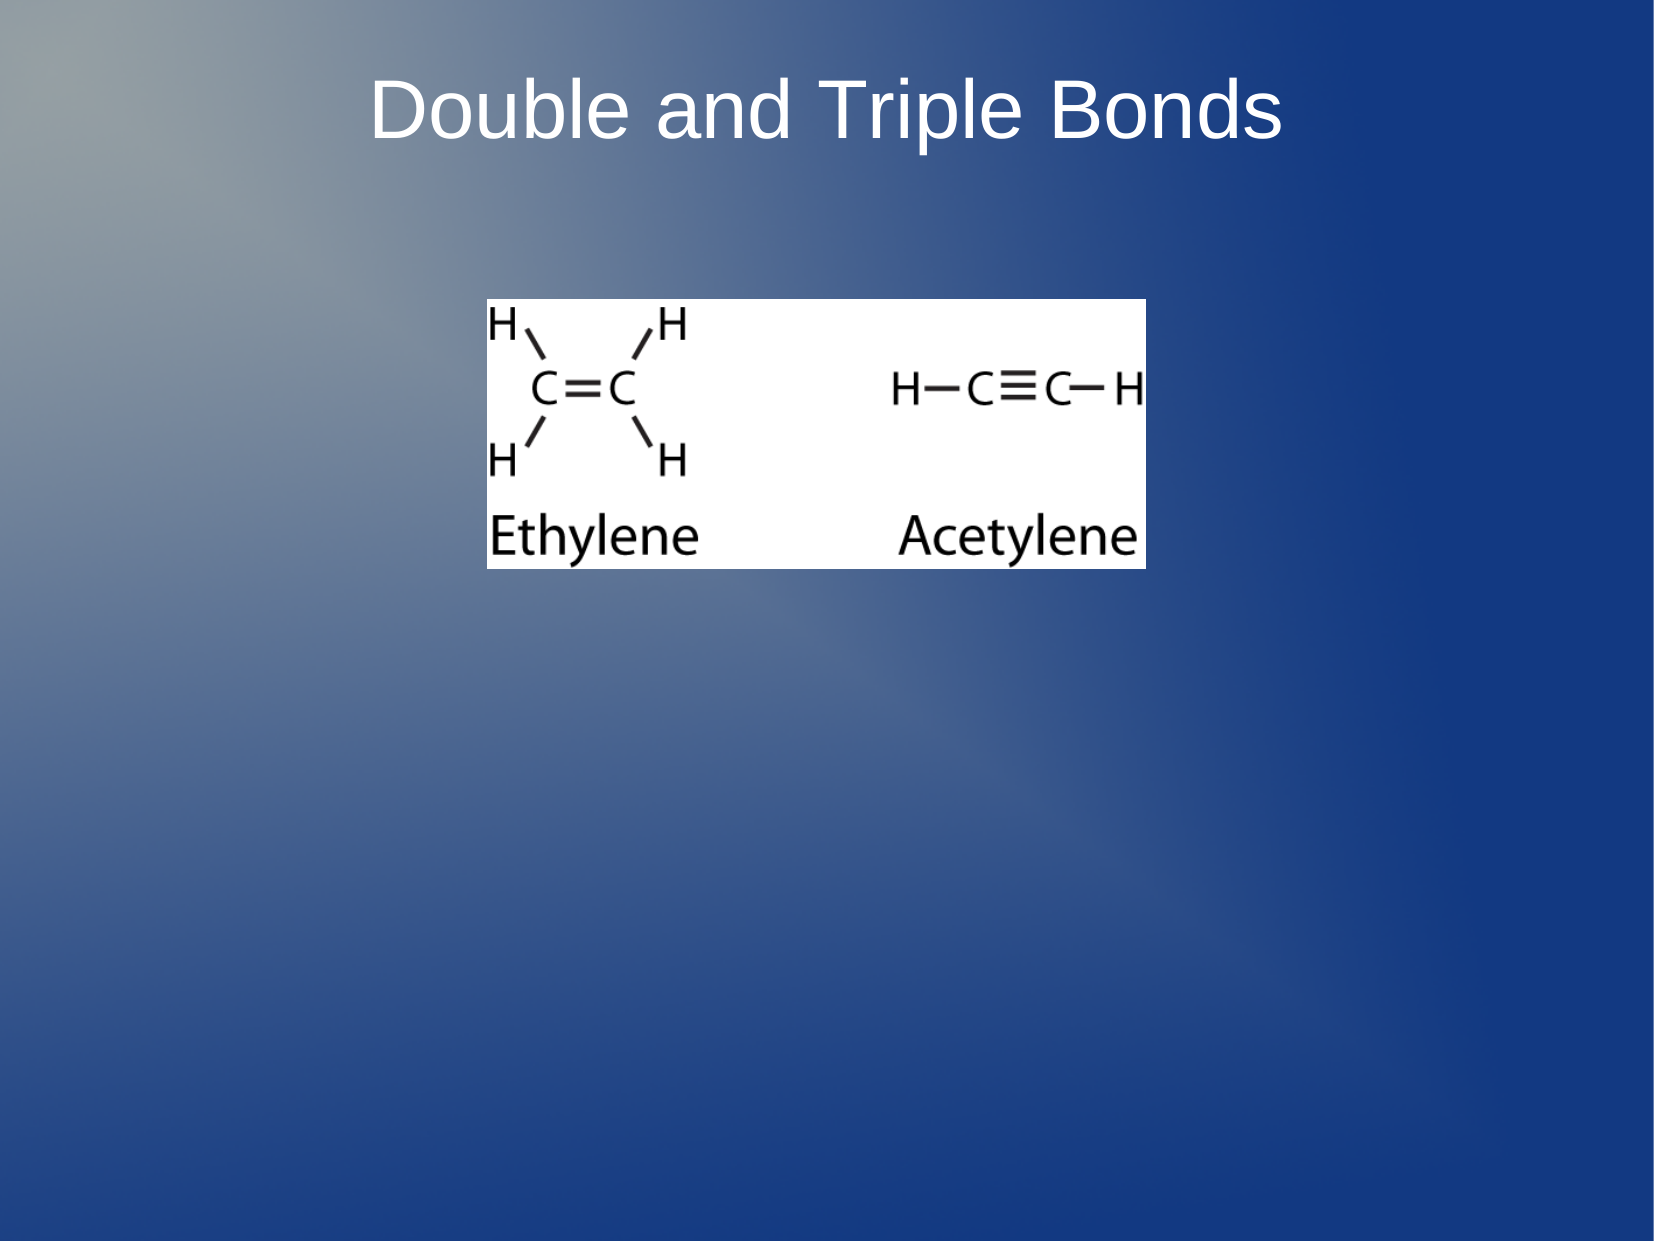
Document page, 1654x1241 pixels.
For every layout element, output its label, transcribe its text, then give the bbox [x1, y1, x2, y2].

title Double and Triple Bonds [82, 31, 1571, 188]
picture [0, 0, 1654, 1241]
